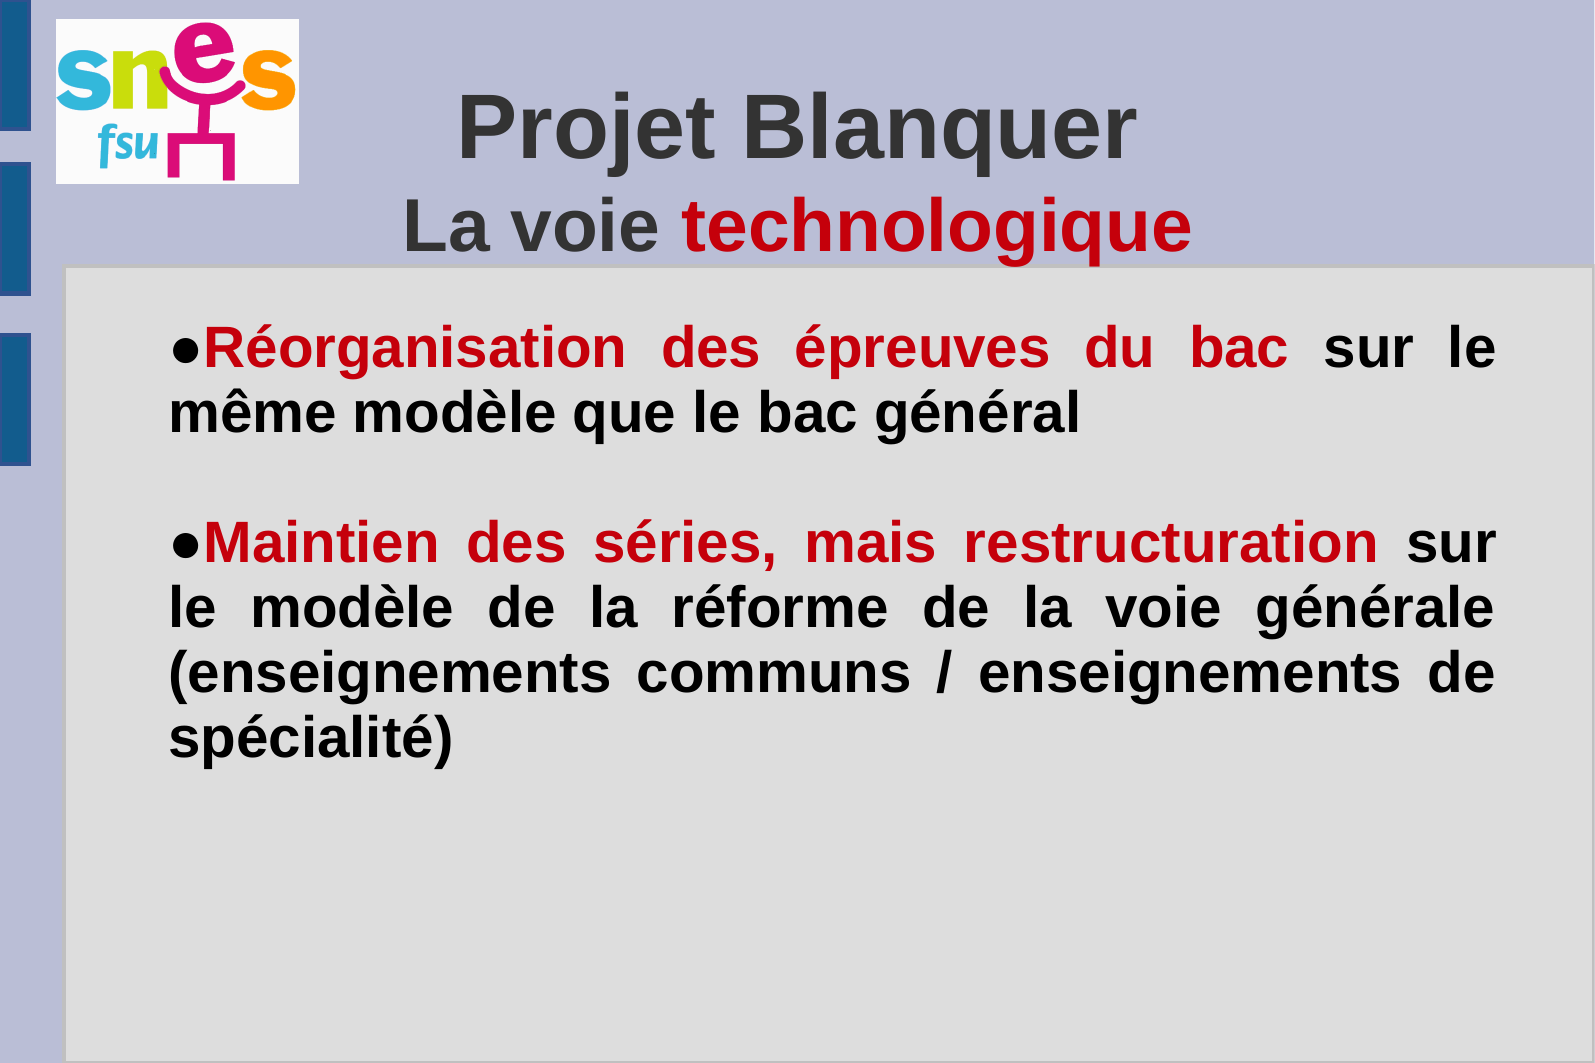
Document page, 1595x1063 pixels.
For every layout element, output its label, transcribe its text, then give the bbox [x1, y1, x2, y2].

title Projet Blanquer La voie technologique [117, 64, 1479, 270]
text_box ●Réorganisation des épreuves du bac sur le même modèle que le bac général ●Maintien des séries, mais restructuration sur le modèle de la réforme de la voie générale (enseignements communs / enseignements de spécialité) [153, 307, 1512, 788]
picture [56, 19, 299, 184]
